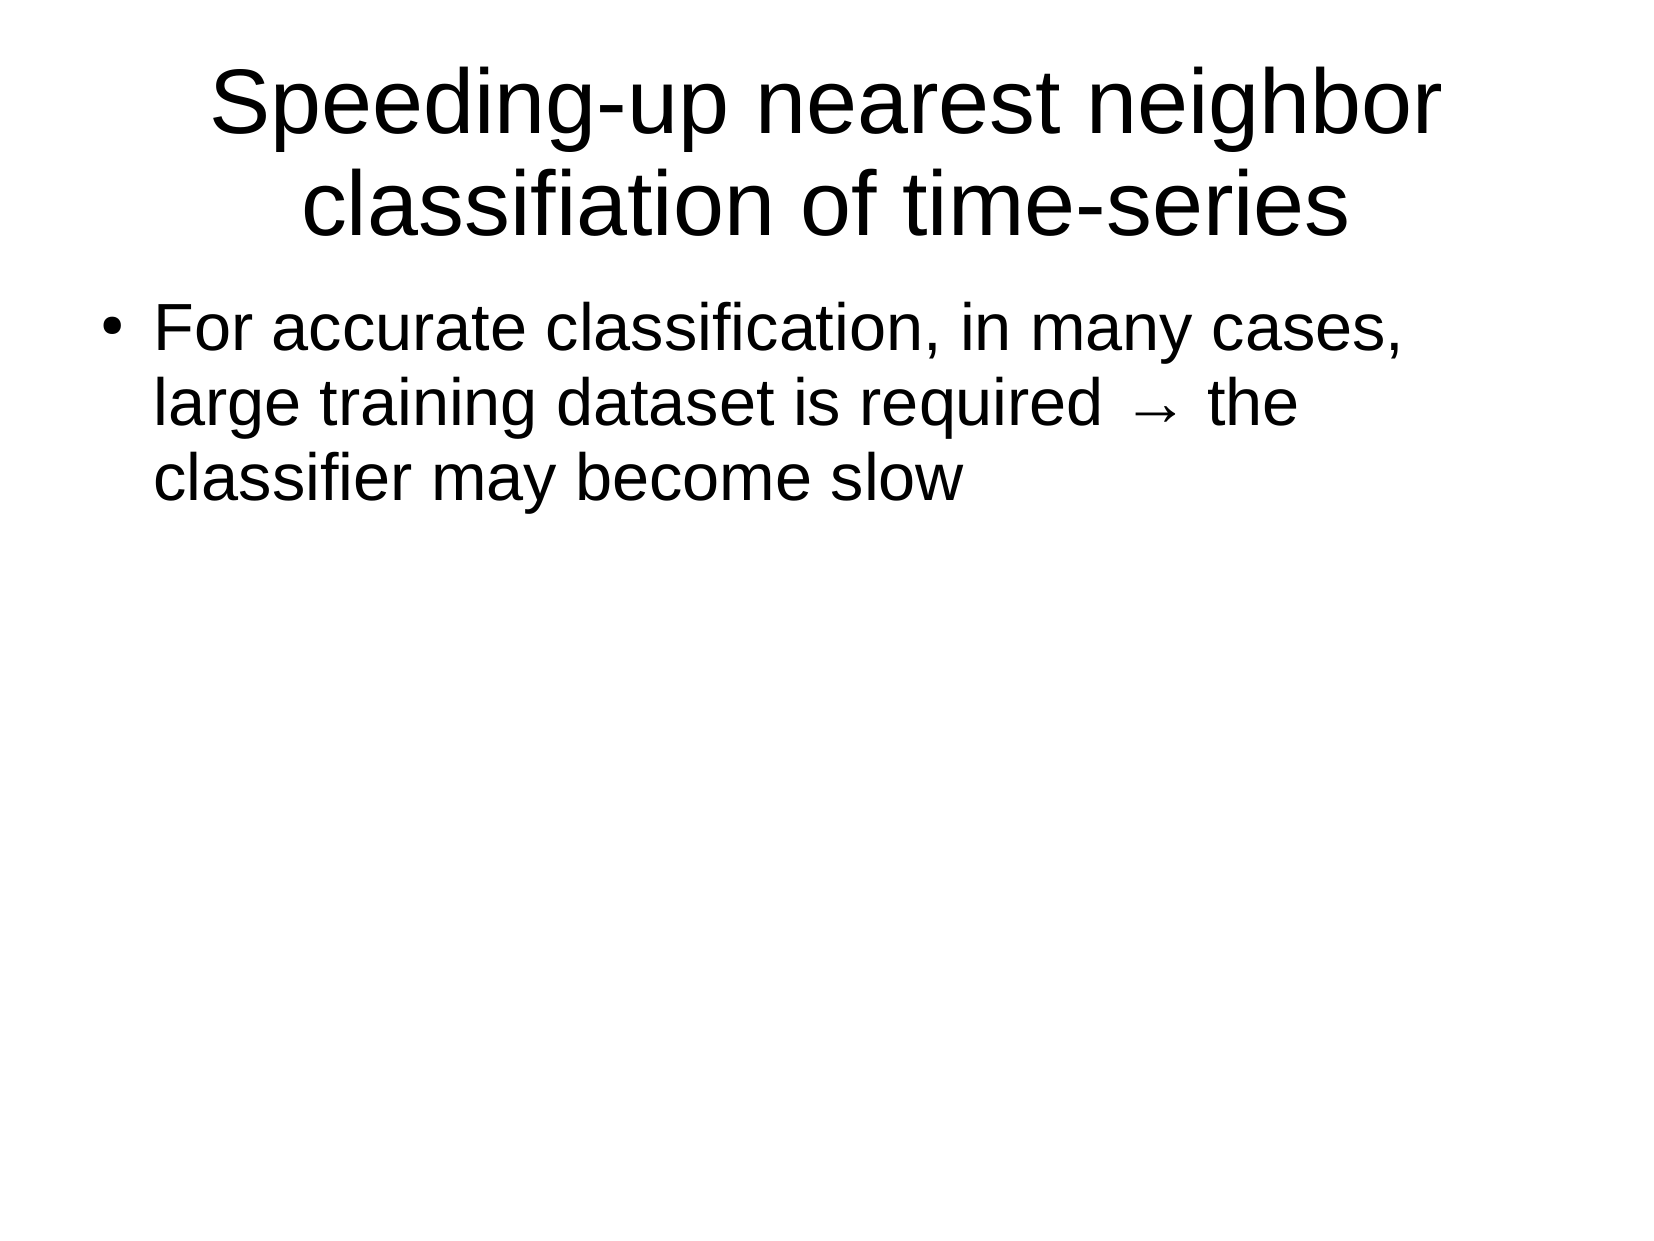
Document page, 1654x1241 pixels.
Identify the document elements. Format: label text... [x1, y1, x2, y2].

list For accurate classification, in many cases, large training dataset is required → the classifier may become slow [82, 290, 1571, 1109]
title Speeding-up nearest neighbor classifiation of time-series [82, 49, 1571, 257]
